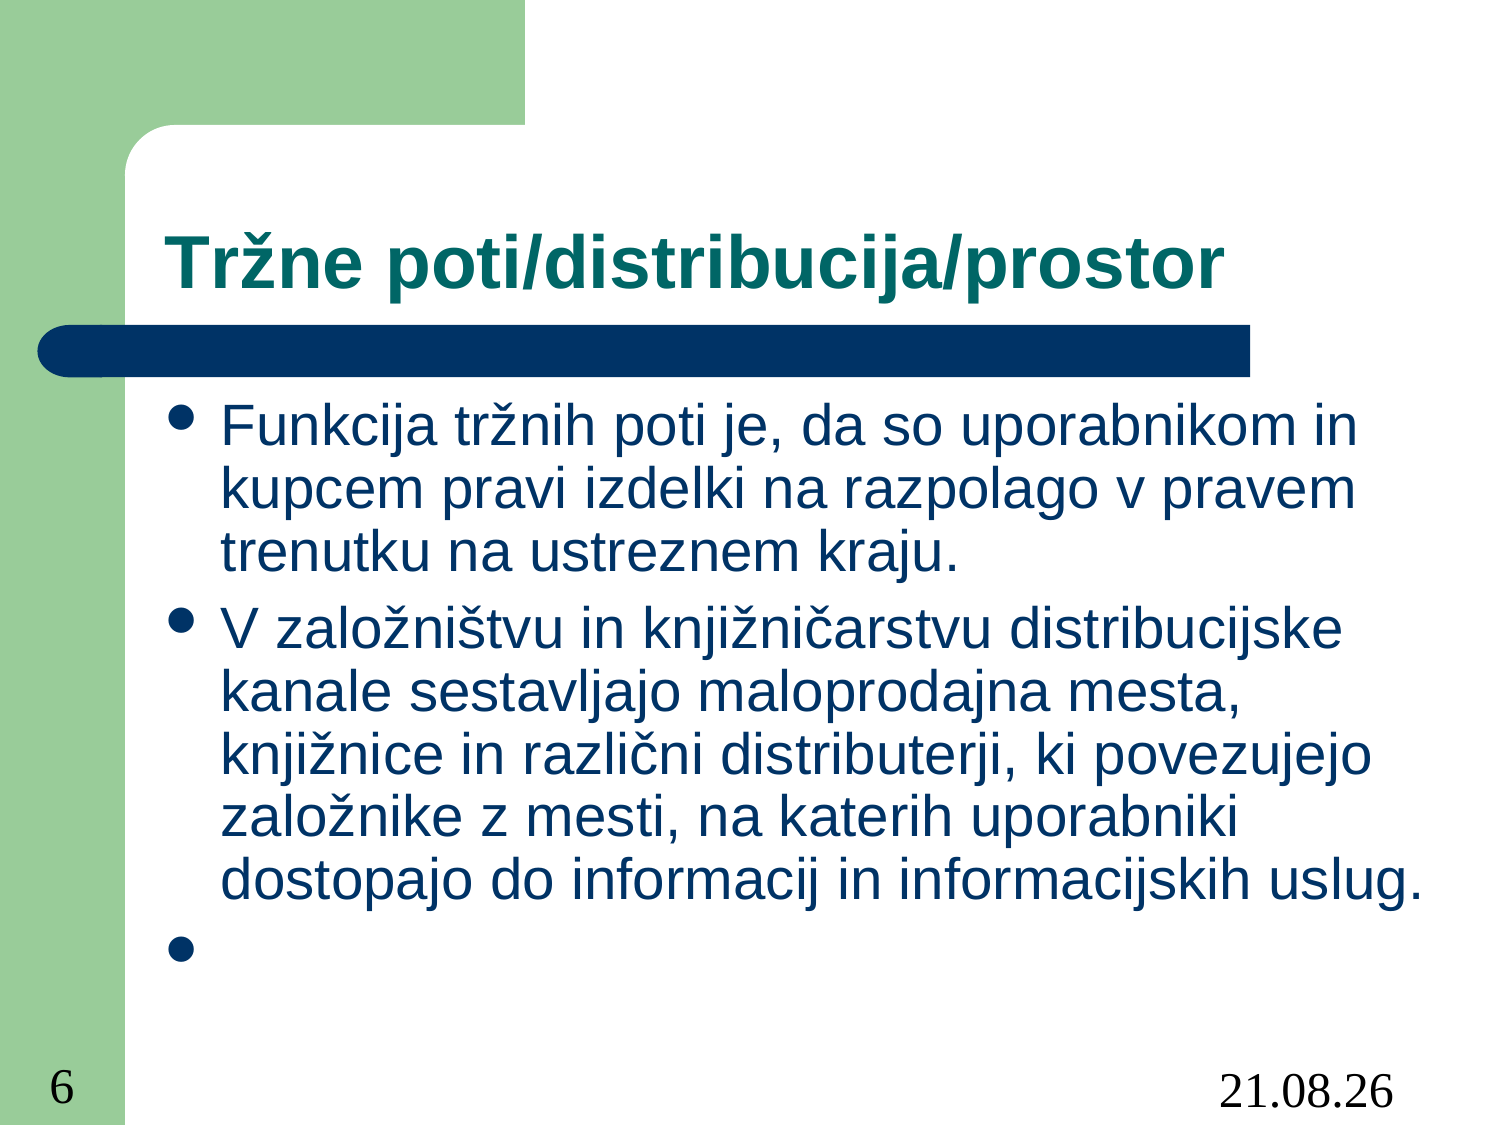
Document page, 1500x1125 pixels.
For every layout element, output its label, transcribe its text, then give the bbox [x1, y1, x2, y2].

title Tržne poti/distribucija/prostor [149, 124, 1463, 313]
list Funkcija tržnih poti je, da so uporabnikom in kupcem pravi izdelki na razpolago v pravem trenutku na ustreznem kraju. V založništvu in knjižničarstvu distribucijske kanale sestavljajo maloprodajna mesta, knjižnice in različni distributerji, ki povezujejo založnike z mesti, na katerih uporabniki dostopajo do informacij in informacijskih uslug. [149, 387, 1463, 1076]
